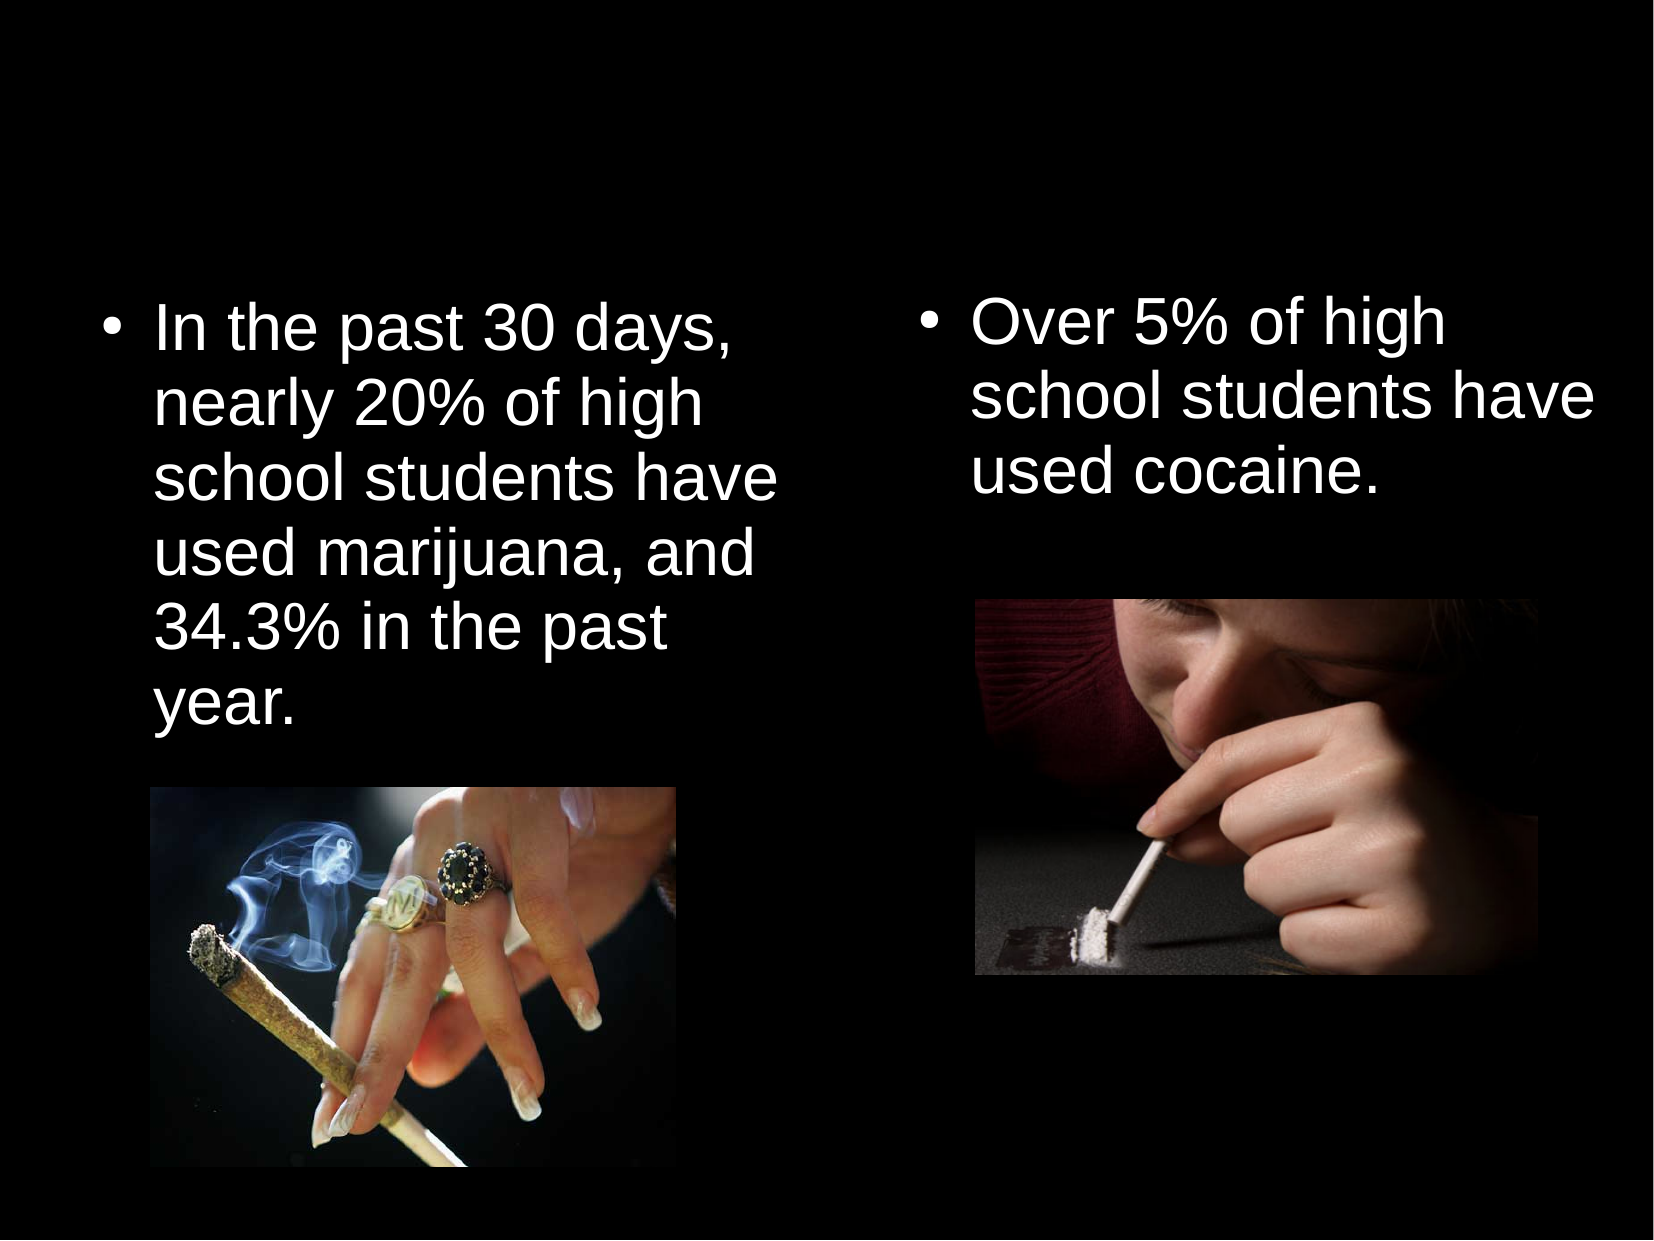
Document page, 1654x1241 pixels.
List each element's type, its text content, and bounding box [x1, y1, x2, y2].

list In the past 30 days, nearly 20% of high school students have used marijuana, and 34.3% in the past year. [82, 290, 809, 1109]
picture [150, 1109, 676, 1167]
list Over 5% of high school students have used cocaine. [900, 283, 1627, 1088]
picture [975, 599, 1538, 976]
